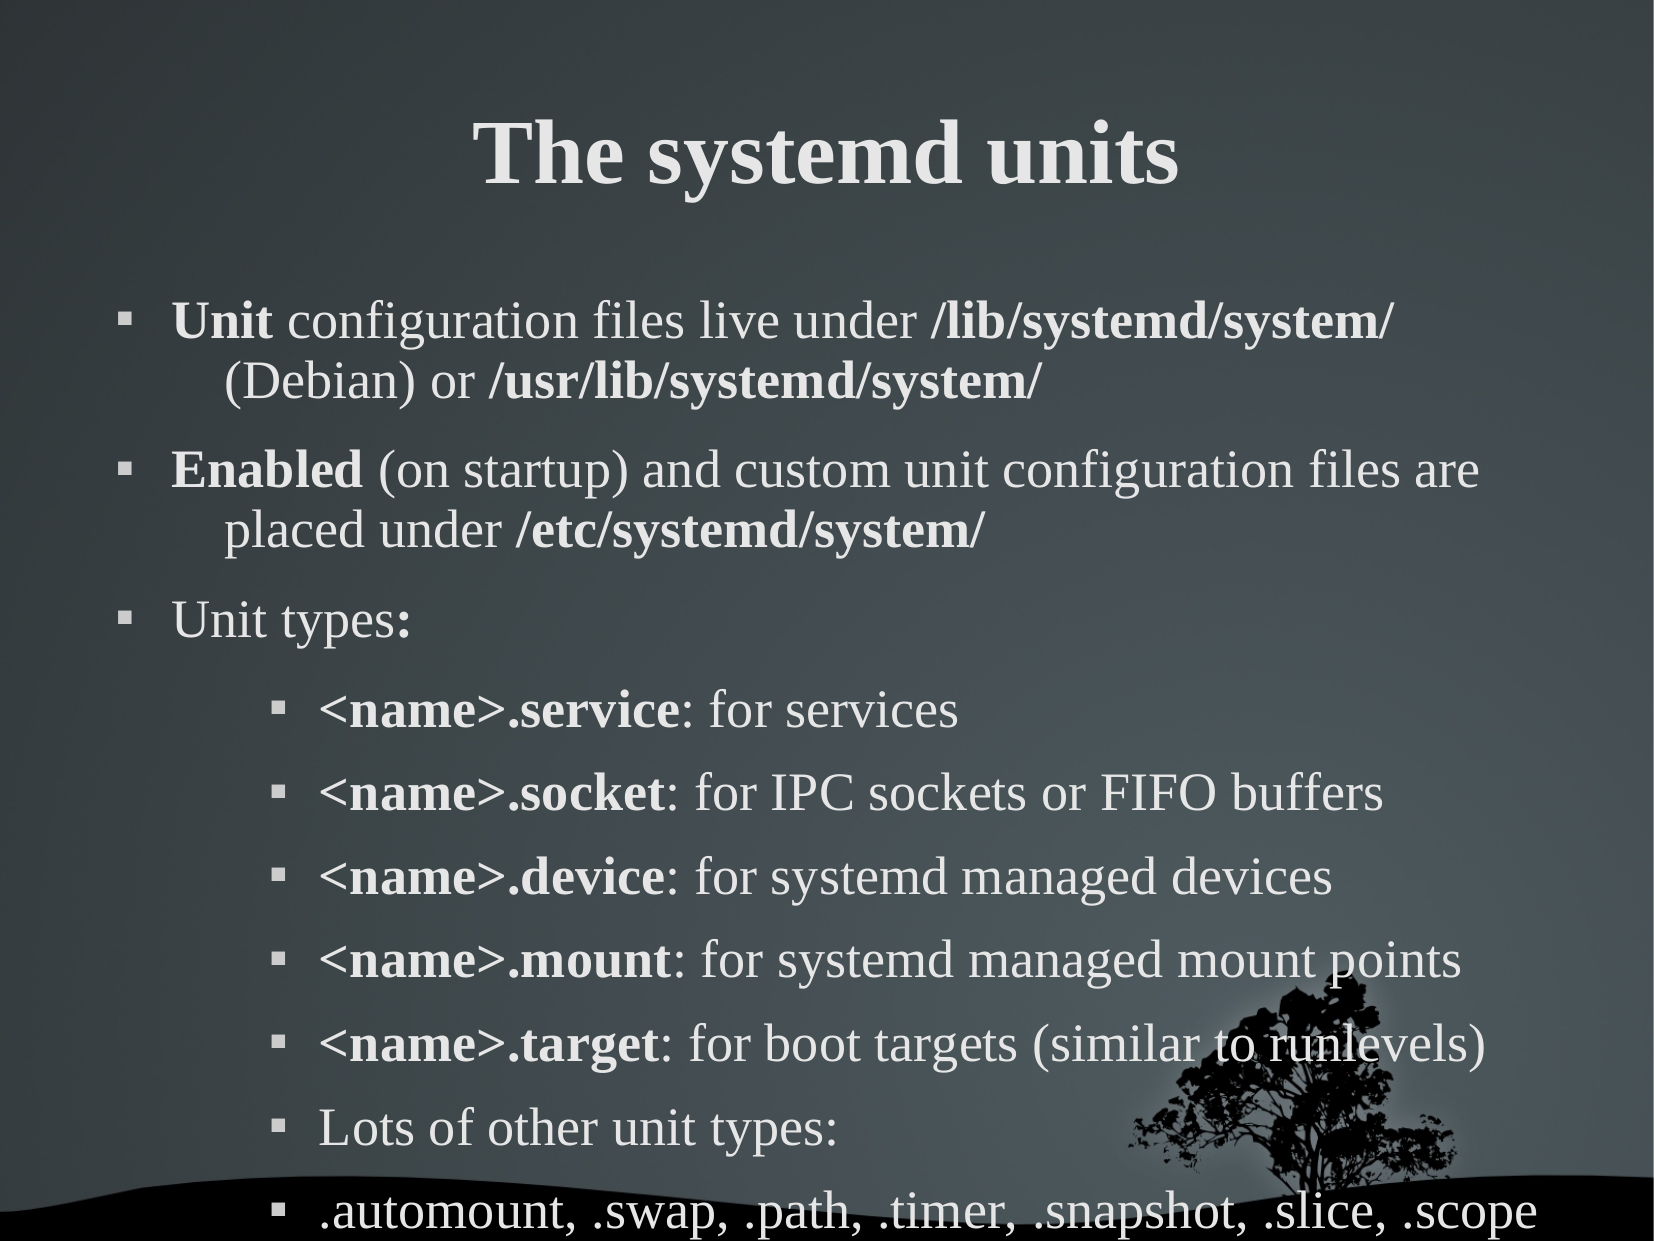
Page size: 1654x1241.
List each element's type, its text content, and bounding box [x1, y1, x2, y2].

picture [0, 0, 1654, 1241]
title The systemd units [82, 49, 1571, 257]
list Unit configuration files live under /lib/systemd/system/ (Debian) or /usr/lib/systemd/system/ Enabled (on startup) and custom unit configuration files are placed under /etc/systemd/system/ Unit types: <name>.service: for services <name>.socket: for IPC sockets or FIFO buffers <name>.device: for systemd managed devices <name>.mount: for systemd managed mount points <name>.target: for boot targets (similar to runlevels) Lots of other unit types: .automount, .swap, .path, .timer, .snapshot, .slice, .scope [82, 290, 1571, 1234]
